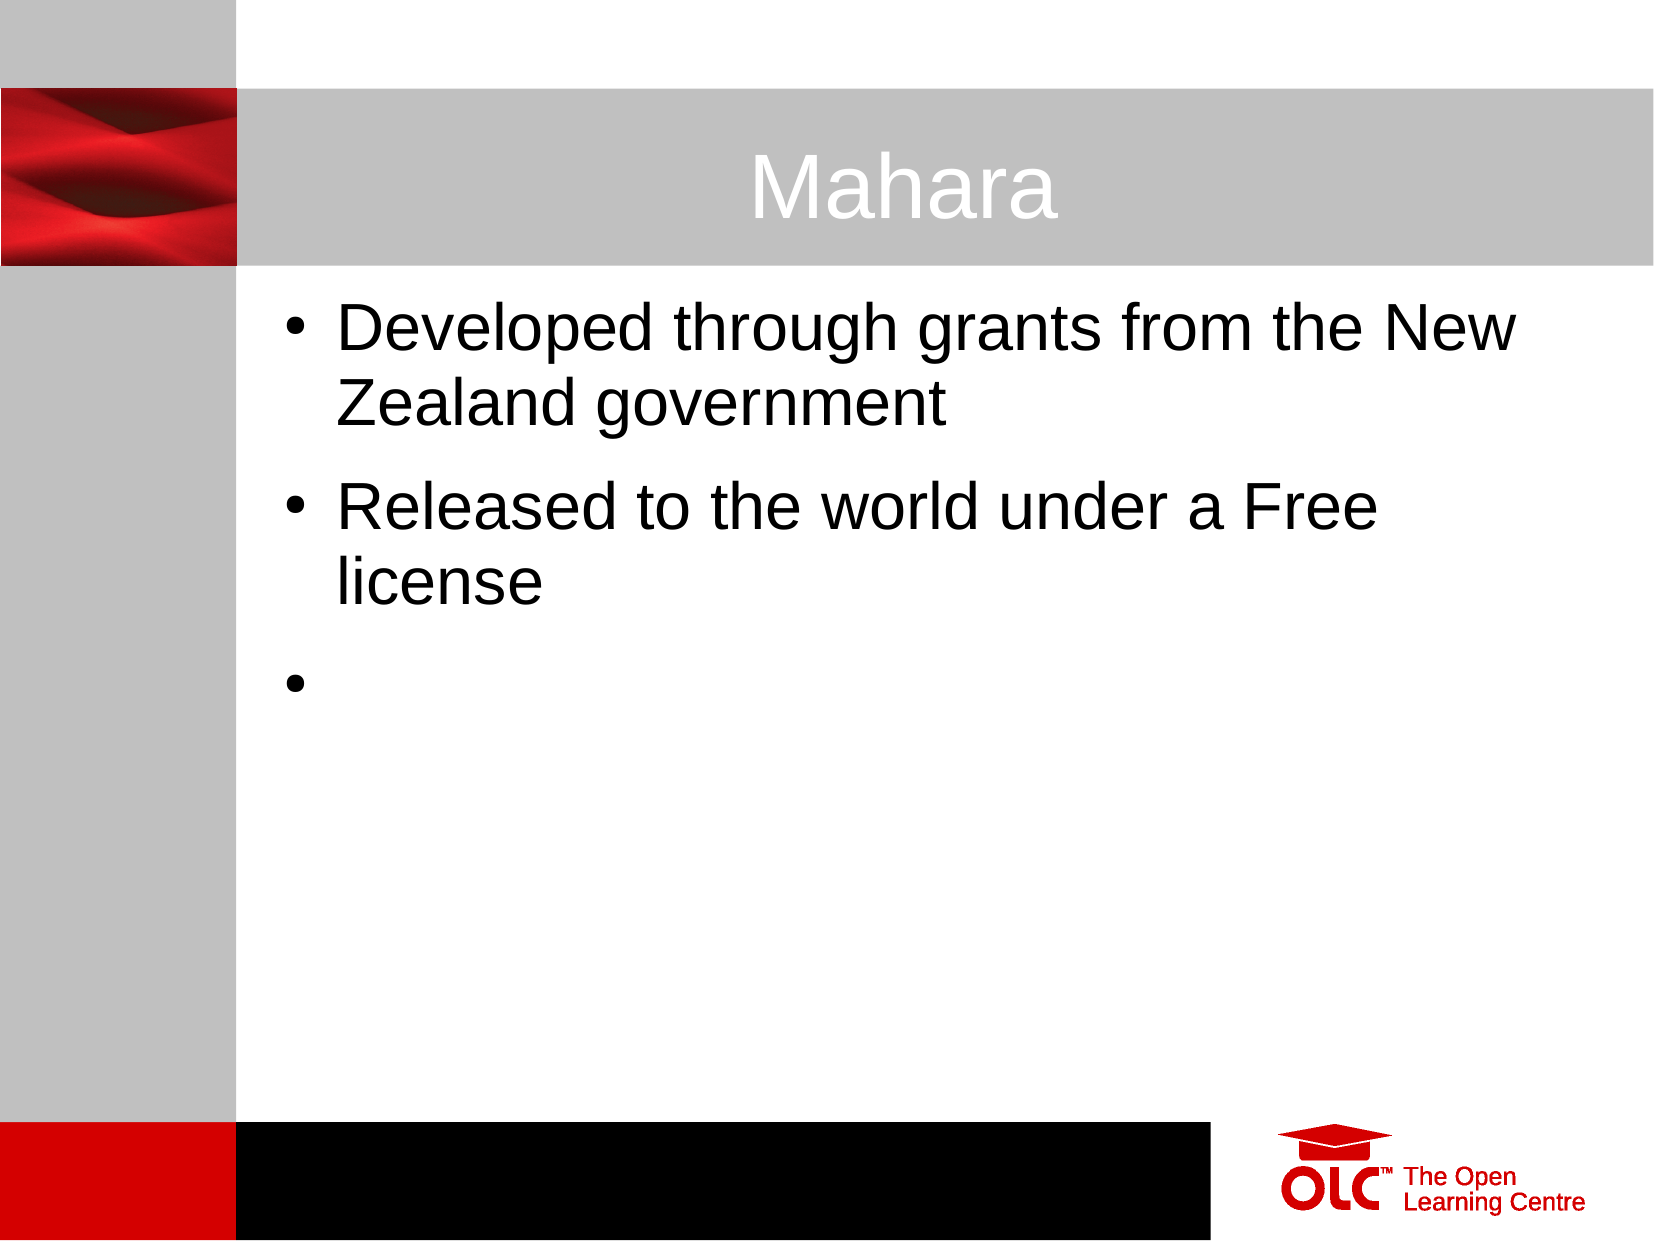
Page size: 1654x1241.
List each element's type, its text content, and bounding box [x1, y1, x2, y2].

title Mahara [236, 118, 1571, 257]
picture [1, 88, 237, 266]
list Developed through grants from the New Zealand government Released to the world under a Free license [265, 290, 1571, 1109]
picture [1269, 1121, 1589, 1220]
